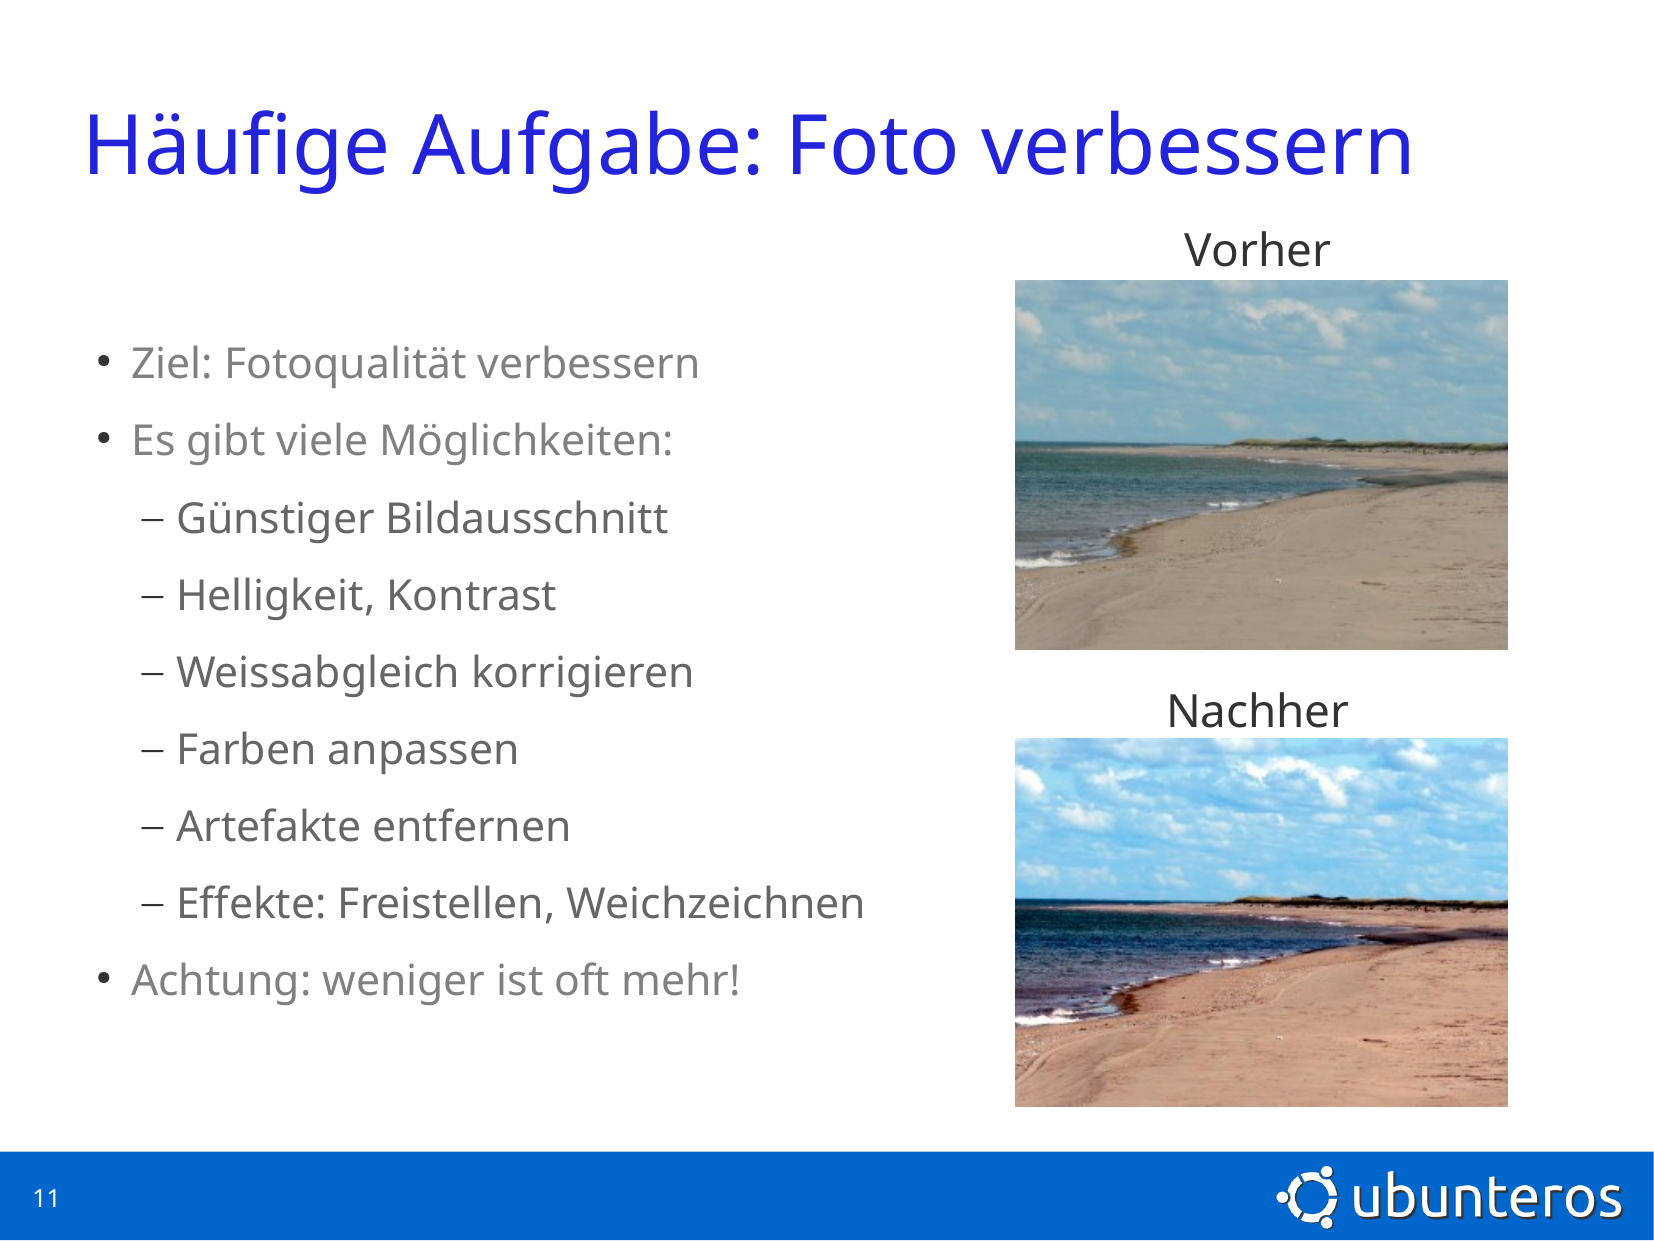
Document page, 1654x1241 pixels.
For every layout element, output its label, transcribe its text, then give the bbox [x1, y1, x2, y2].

picture [1119, 920, 1126, 926]
picture [1079, 923, 1091, 927]
title Häufige Aufgabe: Foto verbessern [82, 37, 1571, 245]
picture [1269, 1157, 1635, 1235]
text_box Vorher [1015, 213, 1501, 283]
text_box Nachher [1015, 673, 1501, 738]
picture [1015, 738, 1508, 1107]
picture [1015, 280, 1508, 650]
list Ziel: Fotoqualität verbessern Es gibt viele Möglichkeiten: Günstiger Bildausschnitt Helligkeit, Kontrast Weissabgleich korrigieren Farben anpassen Artefakte entfernen Effekte: Freistellen, Weichzeichnen Achtung: weniger ist oft mehr! [87, 301, 1579, 1022]
